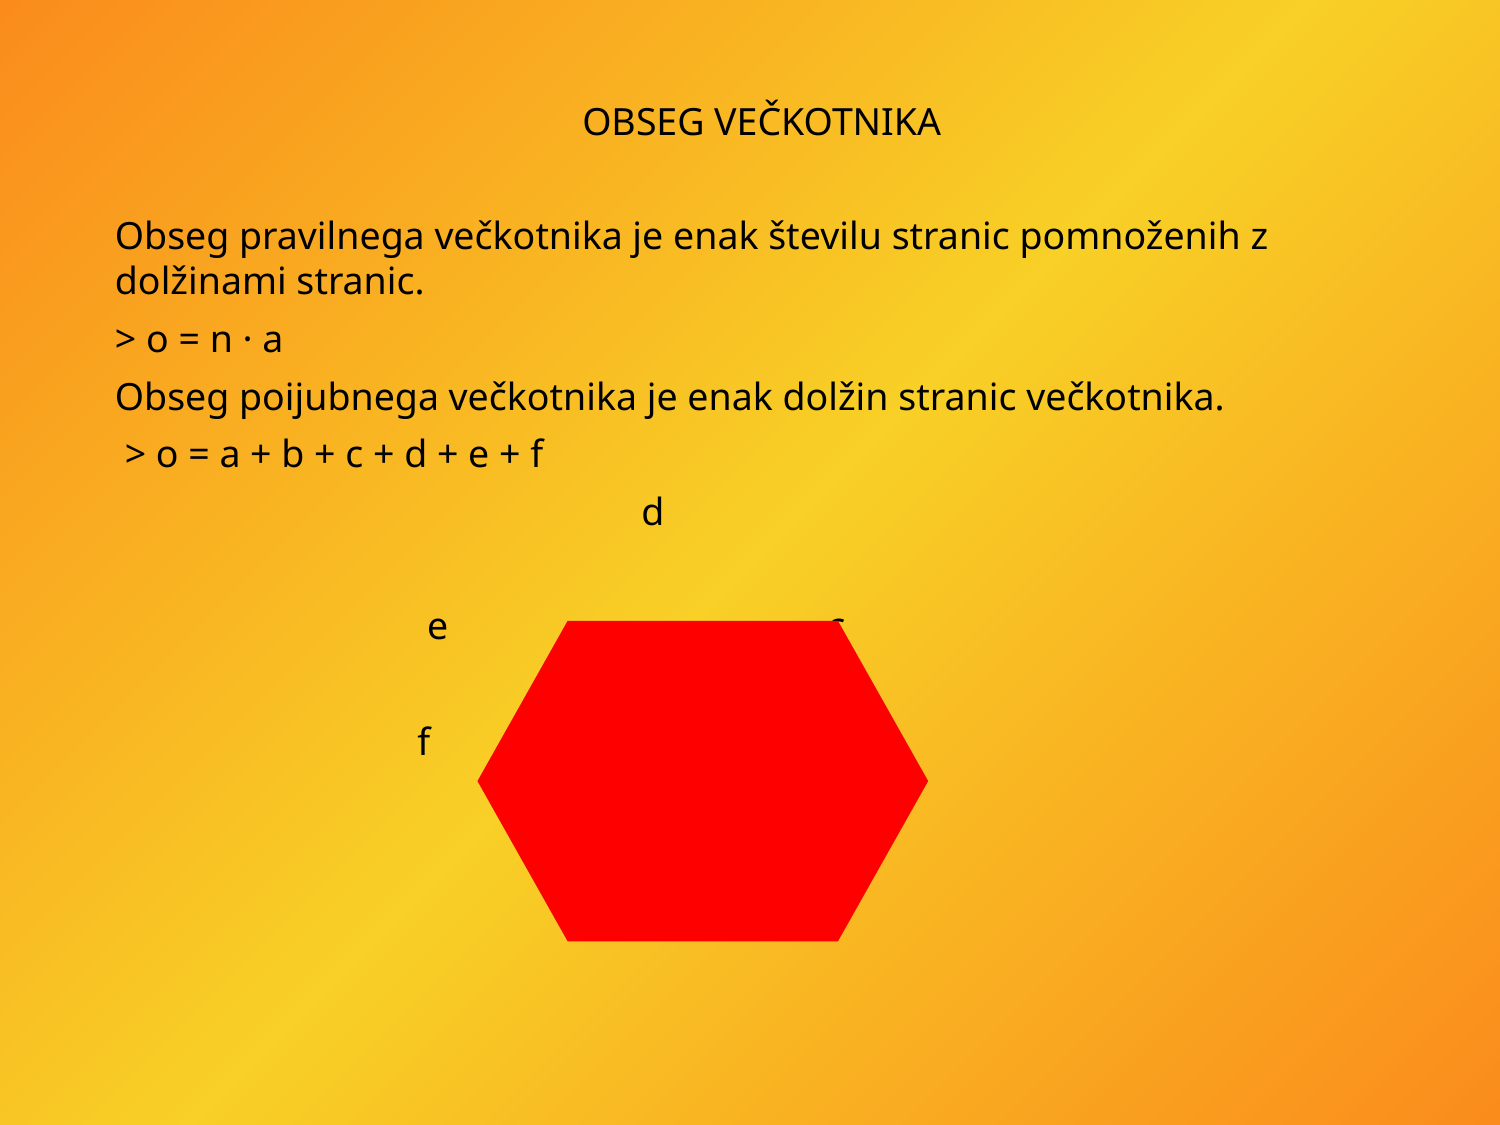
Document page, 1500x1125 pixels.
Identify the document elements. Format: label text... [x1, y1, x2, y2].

text_box OBSEG VEČKOTNIKA Obseg pravilnega večkotnika je enak številu stranic pomnoženih z dolžinami stranic. > o = n · a Obseg poijubnega večkotnika je enak dolžin stranic večkotnika. > o = a + b + c + d + e + f d e c f b a [100, 90, 1424, 1001]
text_box [478, 621, 928, 941]
